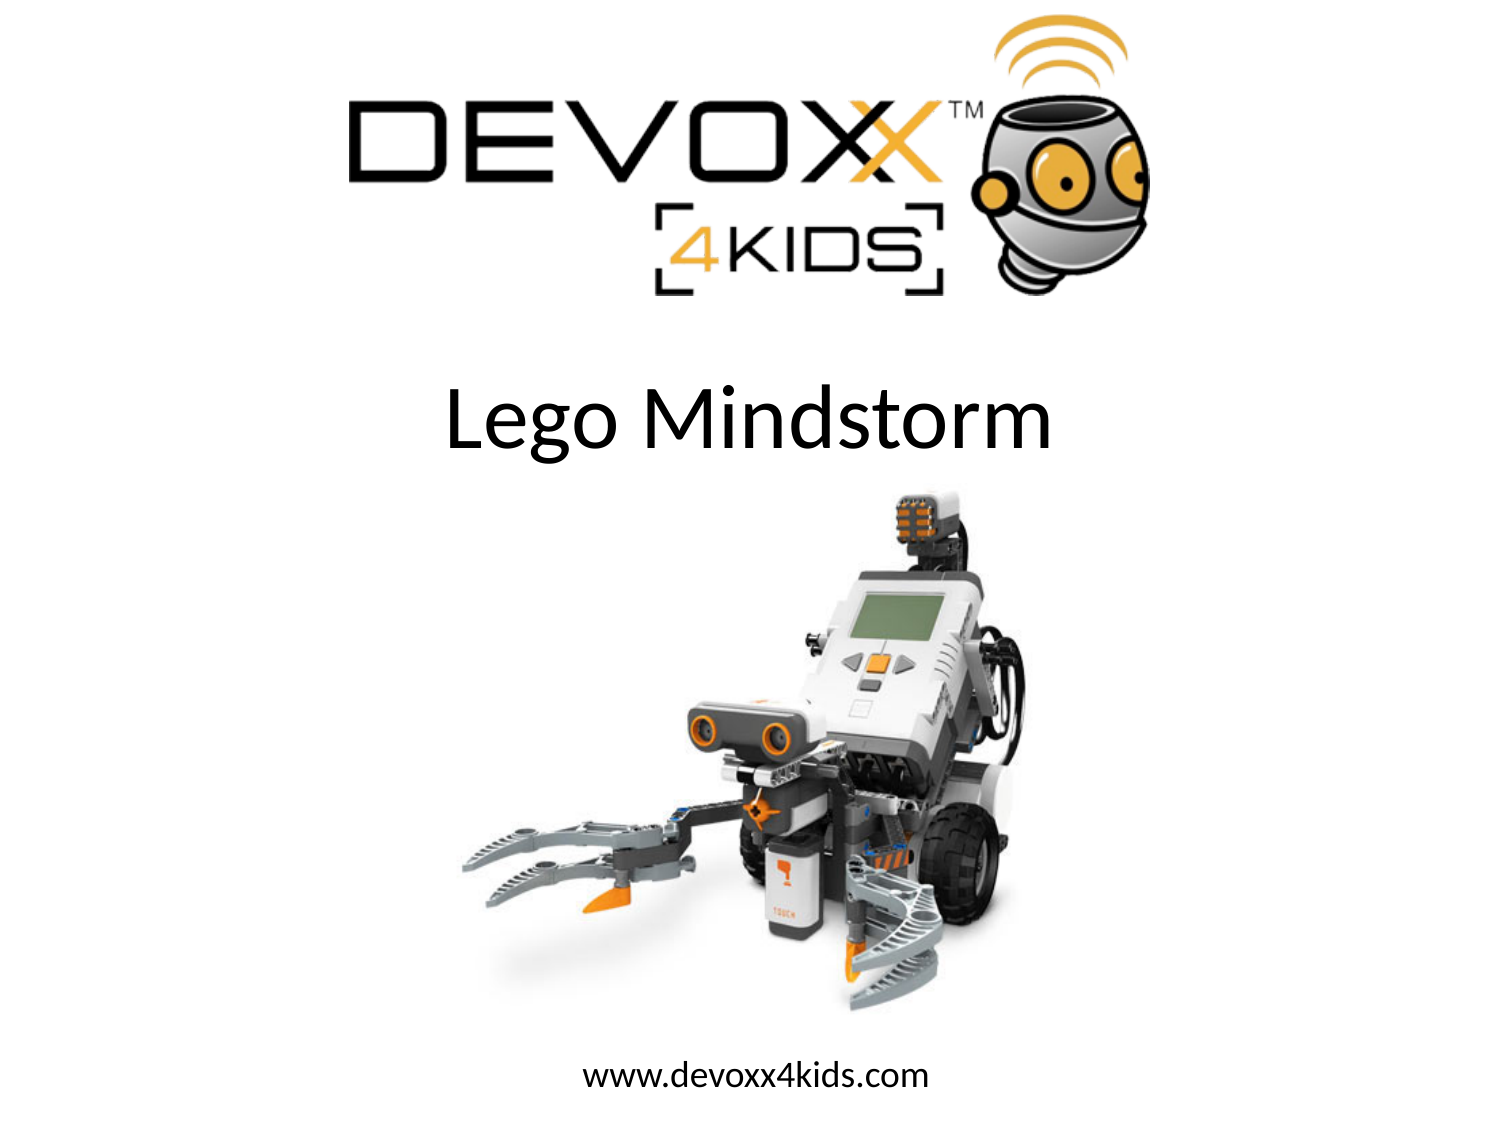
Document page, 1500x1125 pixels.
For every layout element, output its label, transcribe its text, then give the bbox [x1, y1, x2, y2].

title Lego Mindstorm [112, 349, 1388, 591]
picture [446, 483, 1054, 1020]
picture [349, 14, 1150, 296]
